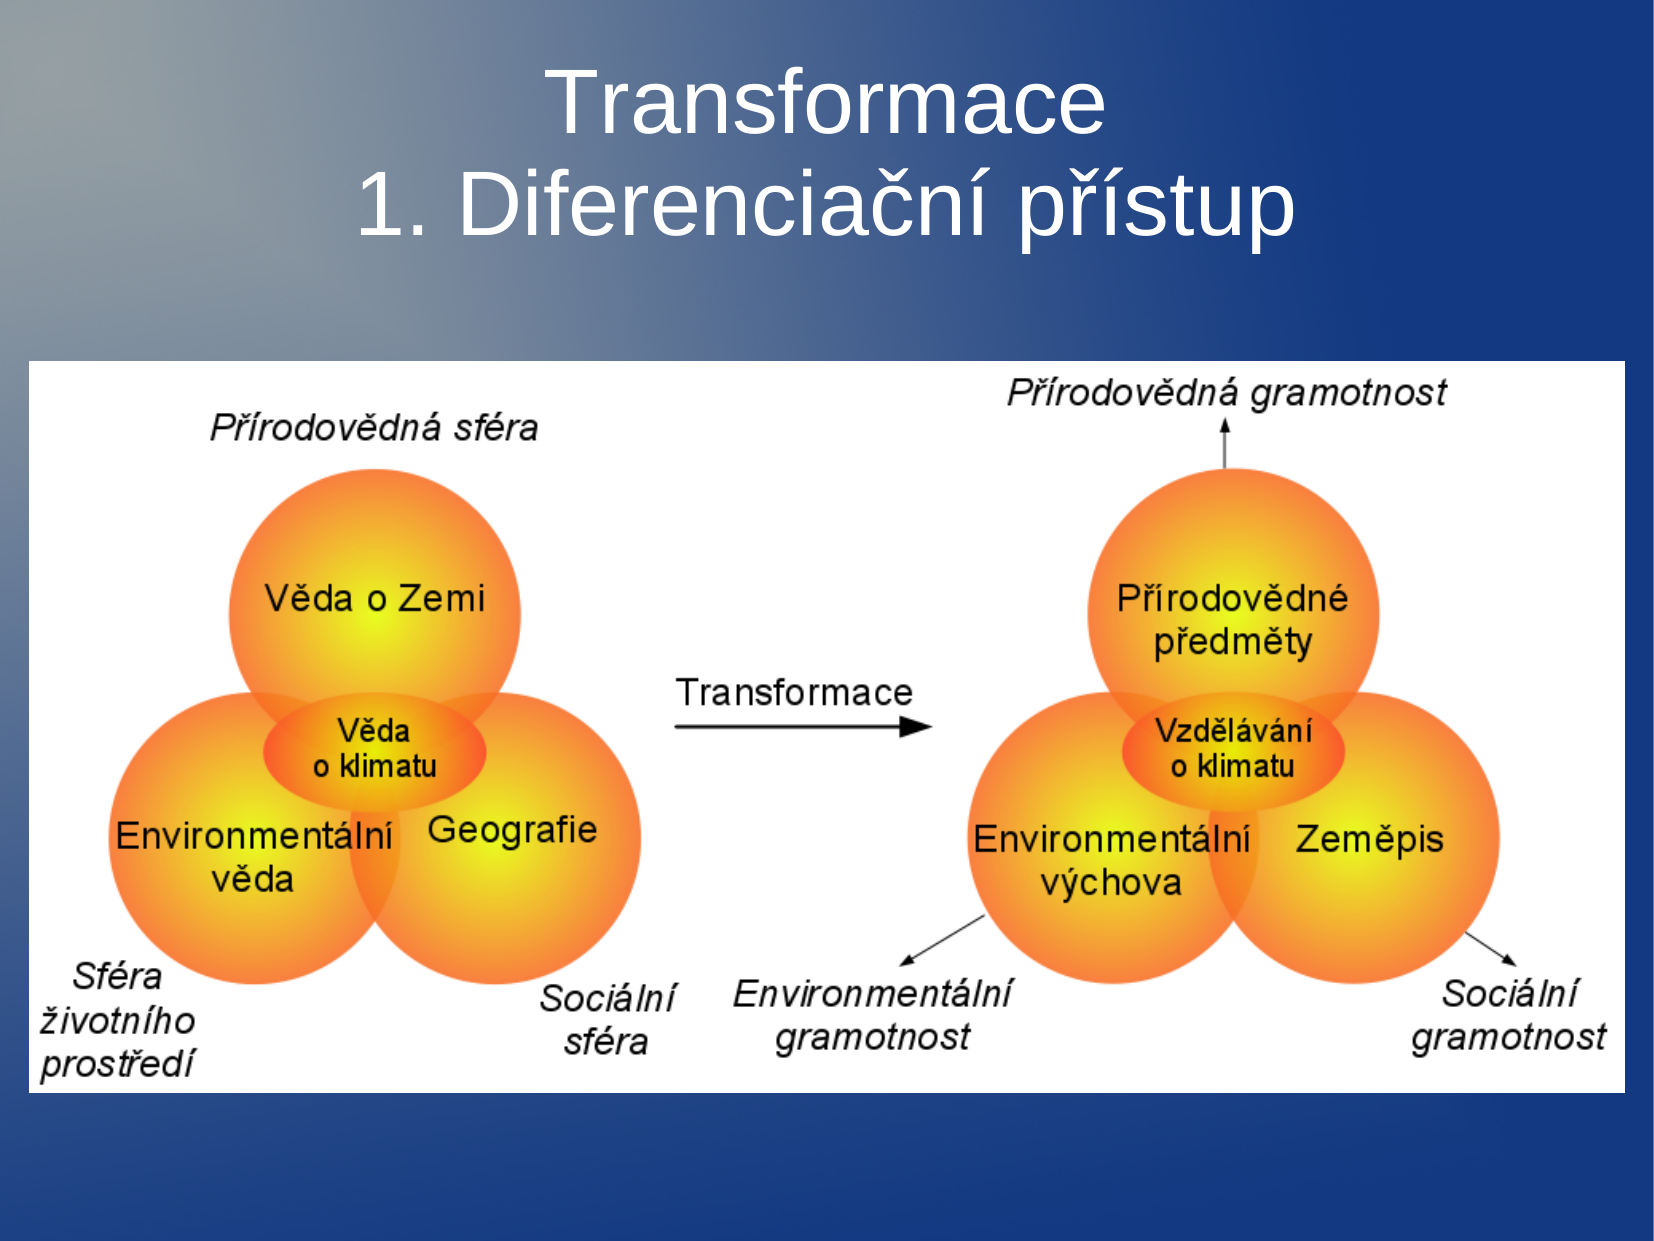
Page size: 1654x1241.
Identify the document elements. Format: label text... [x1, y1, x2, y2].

picture [0, 0, 1654, 1241]
title Transformace 1. Diferenciační přístup [82, 49, 1571, 257]
